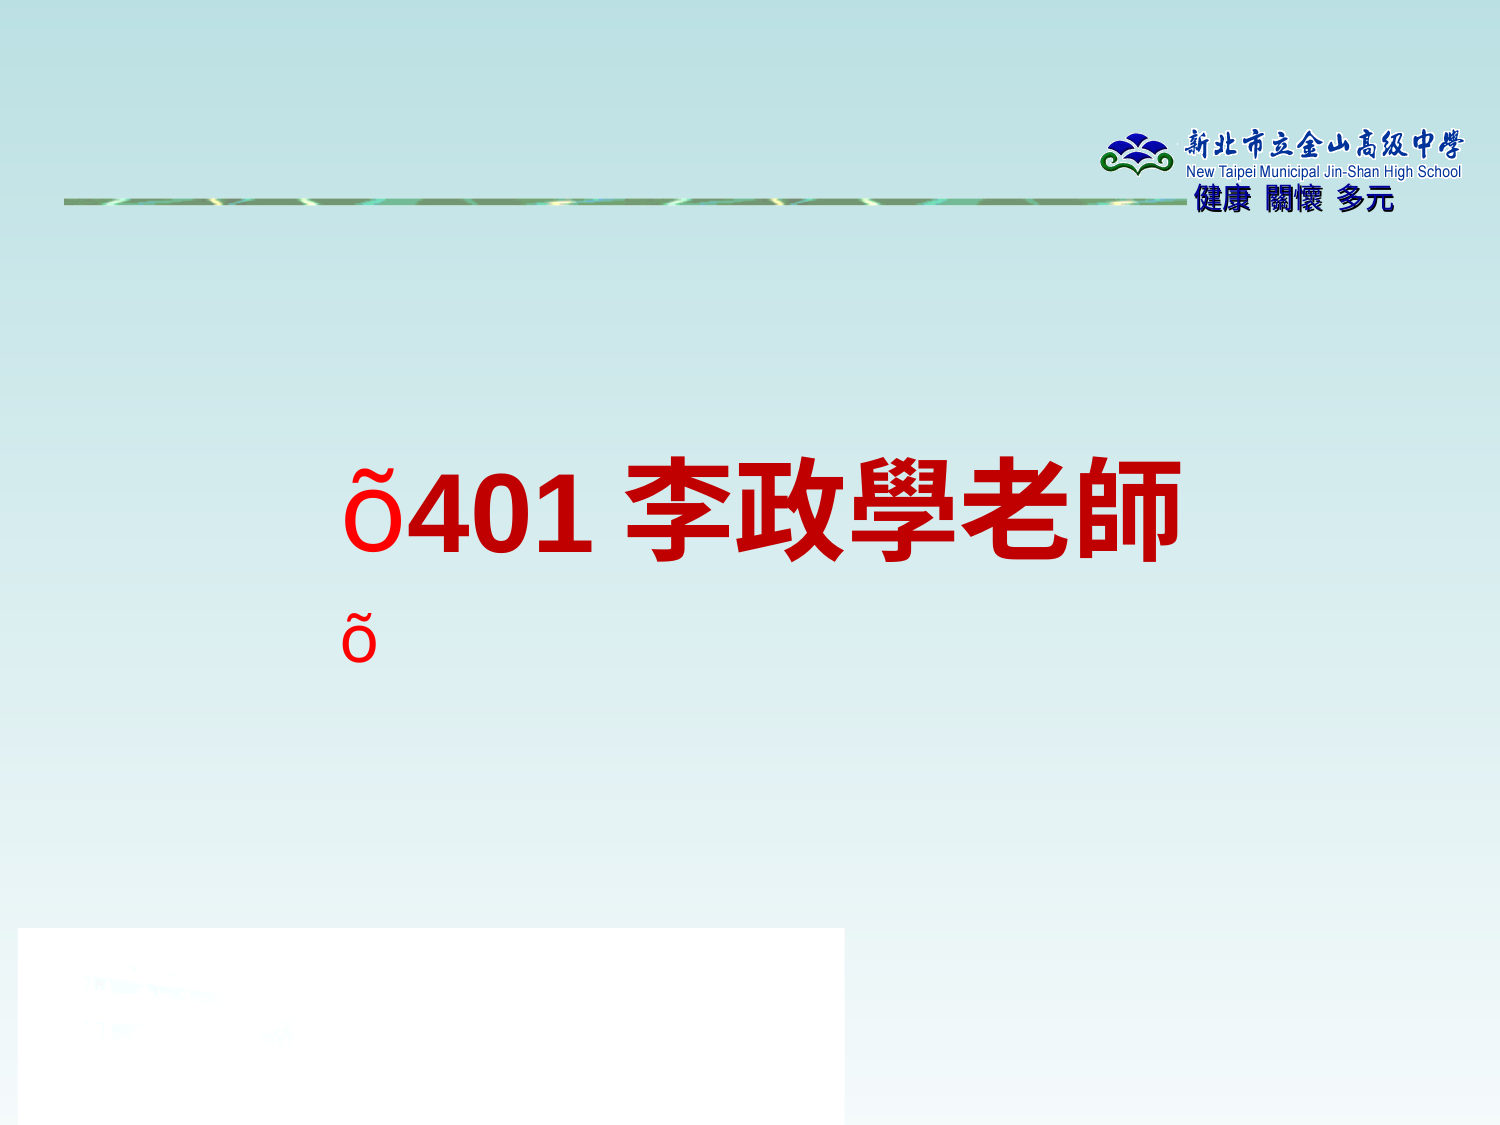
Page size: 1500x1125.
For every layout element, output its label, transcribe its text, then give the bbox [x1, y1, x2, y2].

list 401李政學老師 [324, 432, 1211, 634]
